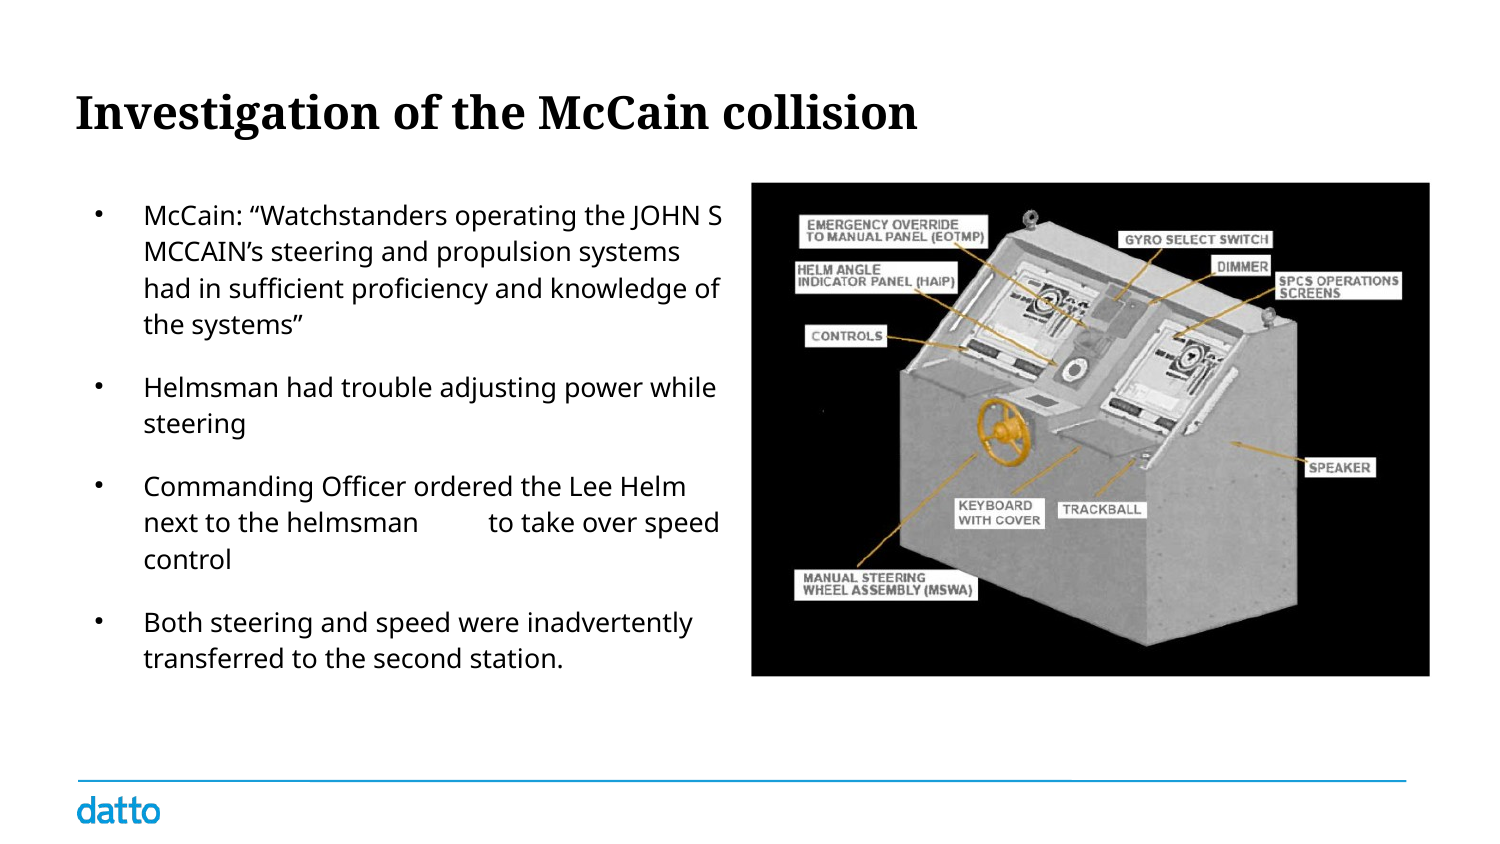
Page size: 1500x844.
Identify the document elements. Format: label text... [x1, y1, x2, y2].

list McCain: “Watchstanders operating the JOHN S MCCAIN’s steering and propulsion systems had in sufficient proficiency and knowledge of the systems” Helmsman had trouble adjusting power while steering Commanding Officer ordered the Lee Helm next to the helmsman to take over speed control Both steering and speed were inadvertently transferred to the second station. [78, 197, 736, 687]
picture [77, 796, 91, 808]
picture [82, 808, 91, 819]
picture [95, 796, 133, 824]
picture [122, 808, 133, 824]
title Investigation of the McCain collision [75, 51, 1404, 172]
picture [750, 179, 1432, 677]
picture [146, 808, 156, 819]
picture [136, 796, 160, 824]
